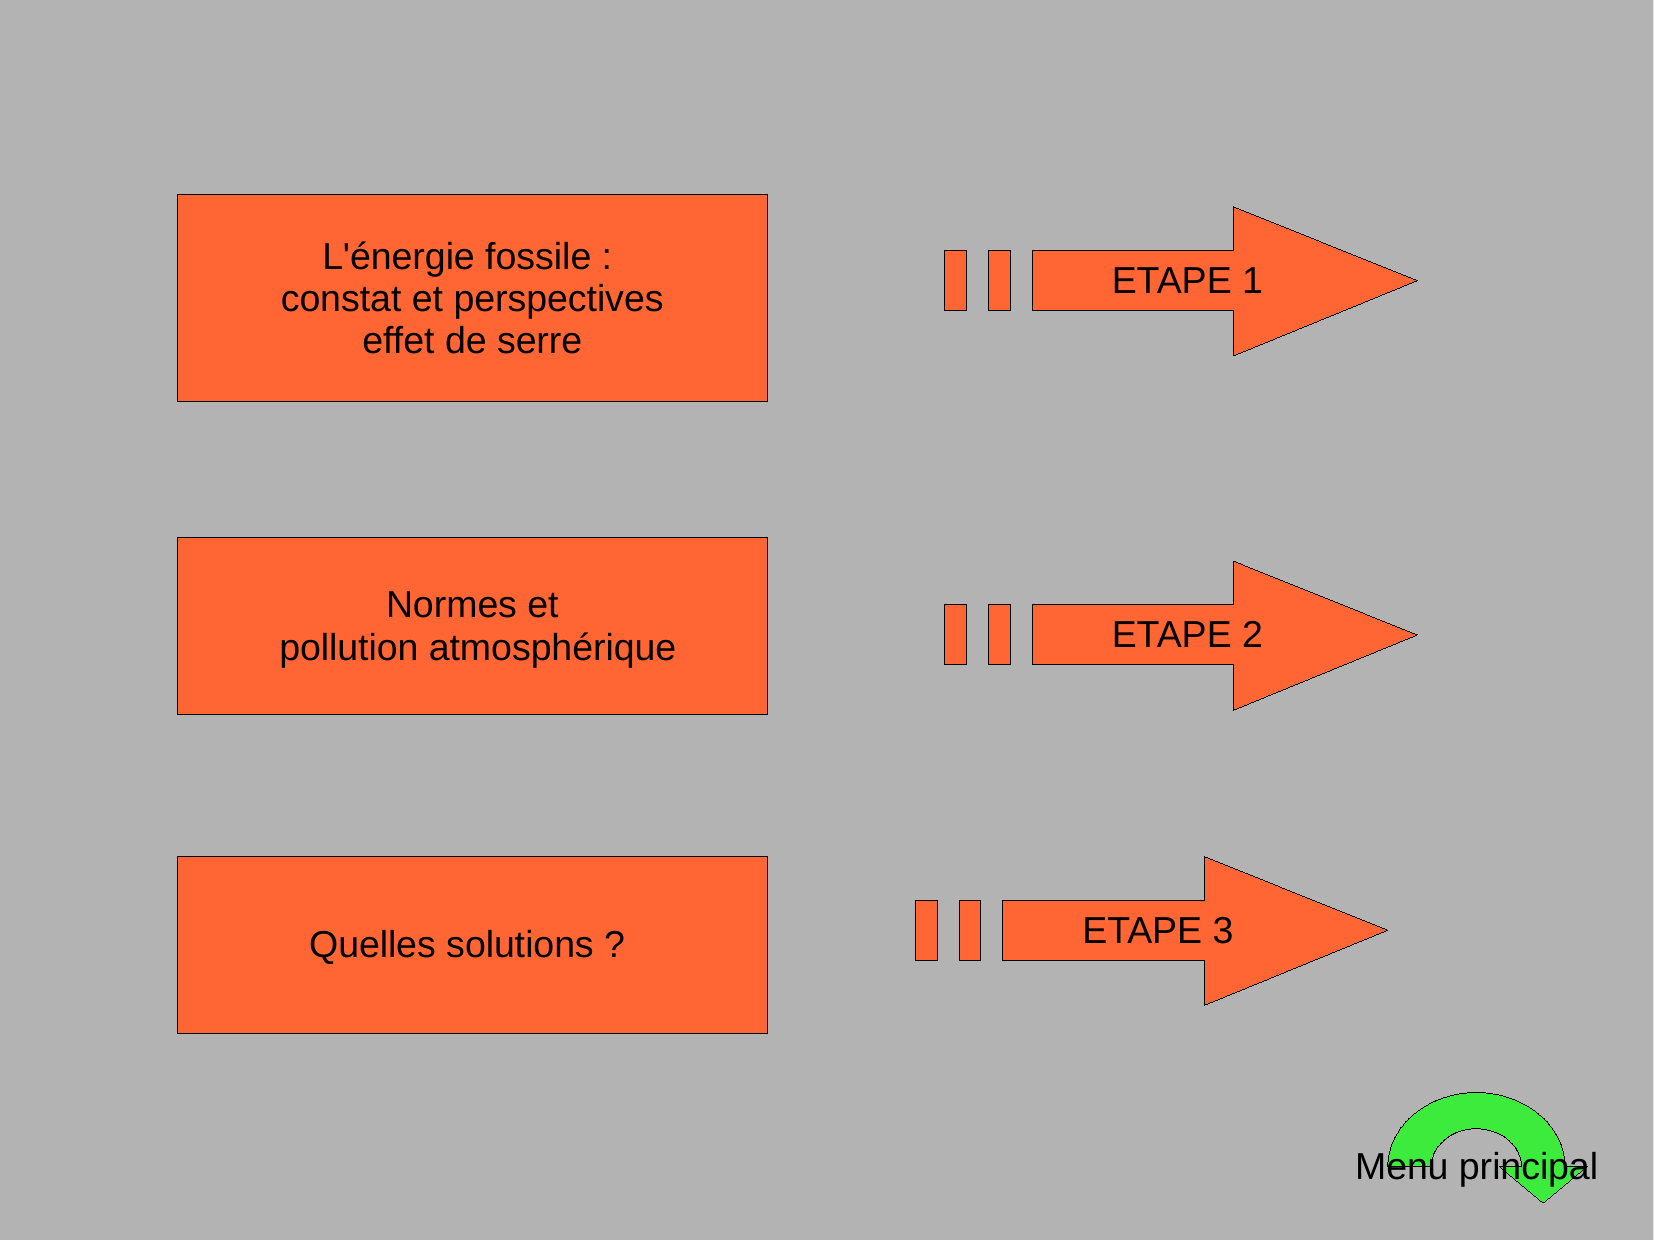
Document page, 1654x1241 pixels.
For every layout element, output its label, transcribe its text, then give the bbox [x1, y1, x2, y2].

text_box Quelles solutions ? [177, 856, 768, 1034]
text_box ETAPE 3 [1002, 856, 1388, 1006]
text_box ETAPE 1 [1032, 206, 1418, 356]
text_box ETAPE 1 [988, 250, 1011, 311]
text_box ETAPE 2 [988, 604, 1011, 665]
text_box ETAPE 3 [959, 900, 981, 961]
text_box ETAPE 3 [915, 900, 938, 961]
text_box Menu principal [1387, 1092, 1583, 1203]
text_box ETAPE 1 [944, 250, 967, 311]
text_box ETAPE 2 [1032, 561, 1418, 711]
text_box Normes et pollution atmosphérique [177, 537, 768, 715]
text_box ETAPE 2 [944, 604, 967, 665]
text_box L'énergie fossile : constat et perspectives effet de serre [177, 194, 768, 402]
